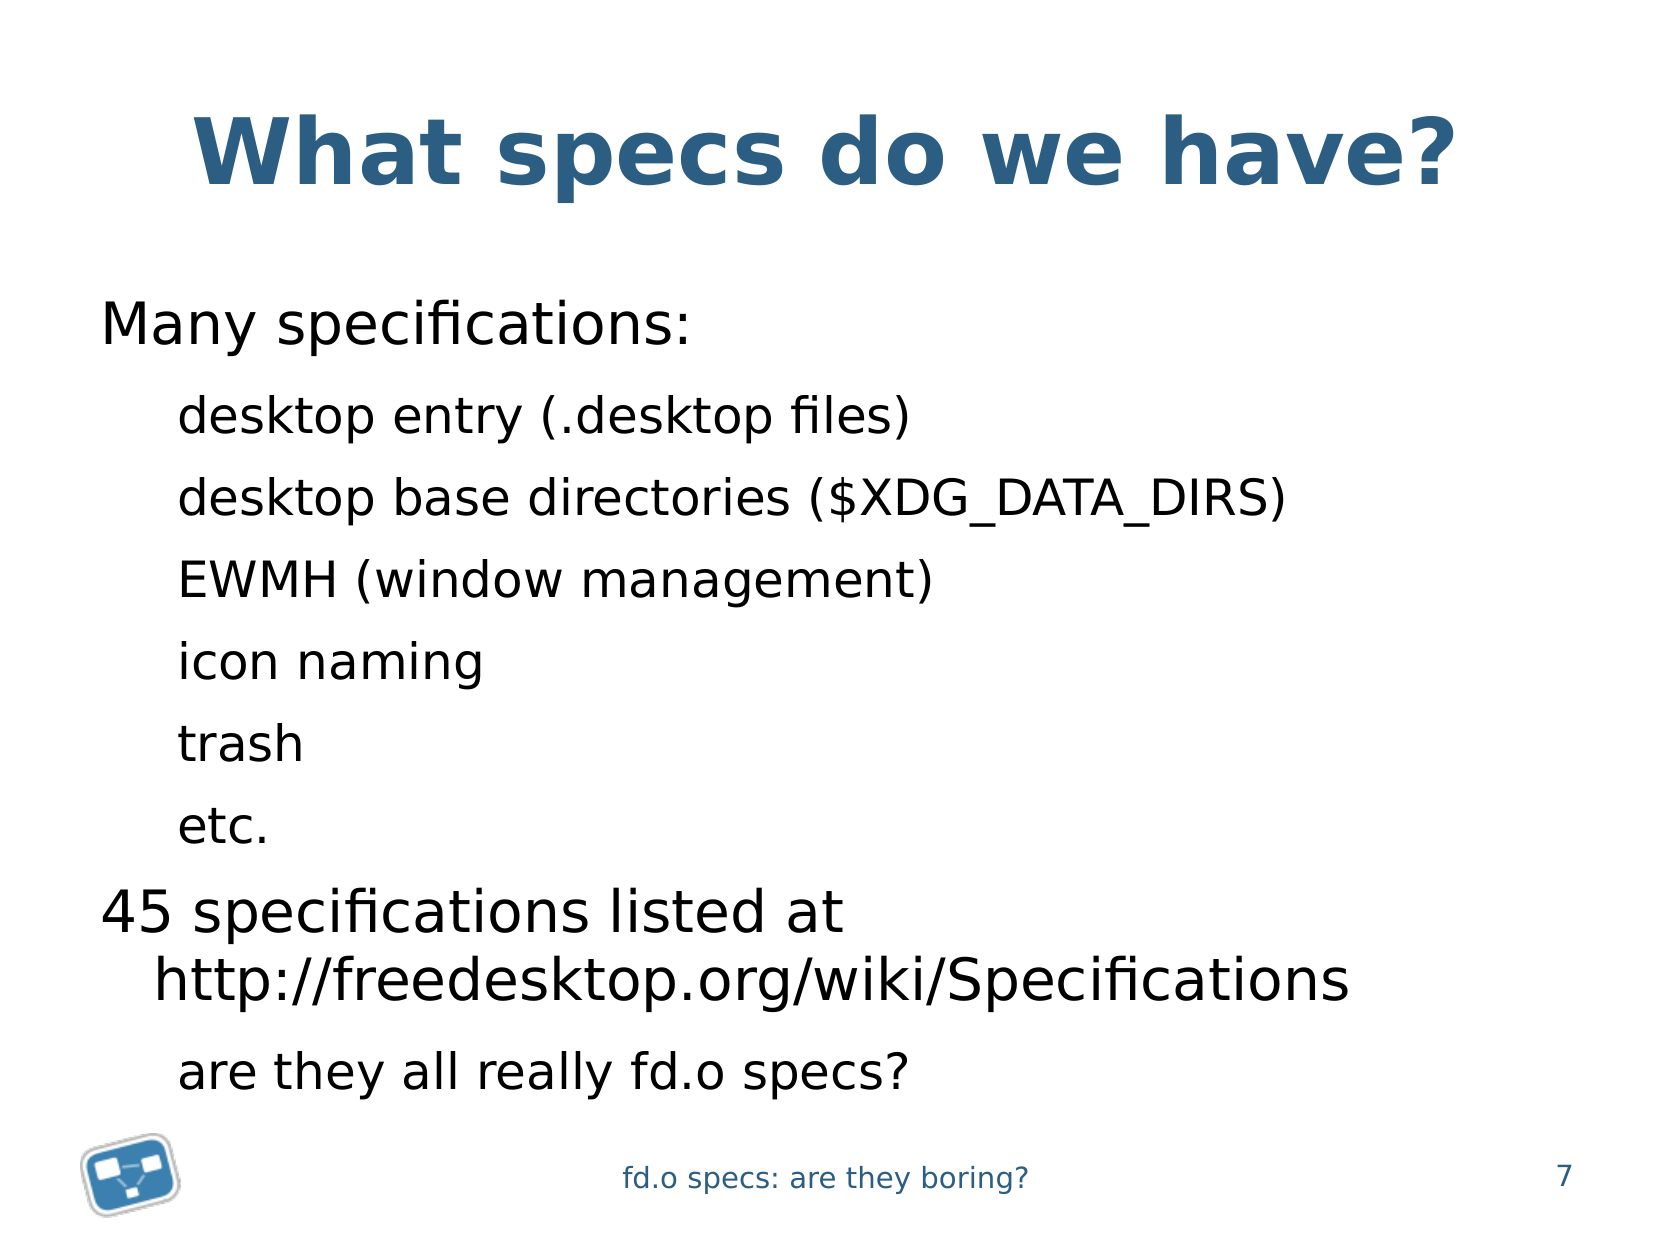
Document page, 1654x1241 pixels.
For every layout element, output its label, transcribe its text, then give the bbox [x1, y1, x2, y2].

picture [80, 1133, 182, 1218]
list Many specifications: desktop entry (.desktop files) desktop base directories ($XDG_DATA_DIRS) EWMH (window management) icon naming trash etc. 45 specifications listed at http://freedesktop.org/wiki/Specifications are they all really fd.o specs? [82, 290, 1571, 1102]
title What specs do we have? [82, 49, 1571, 257]
